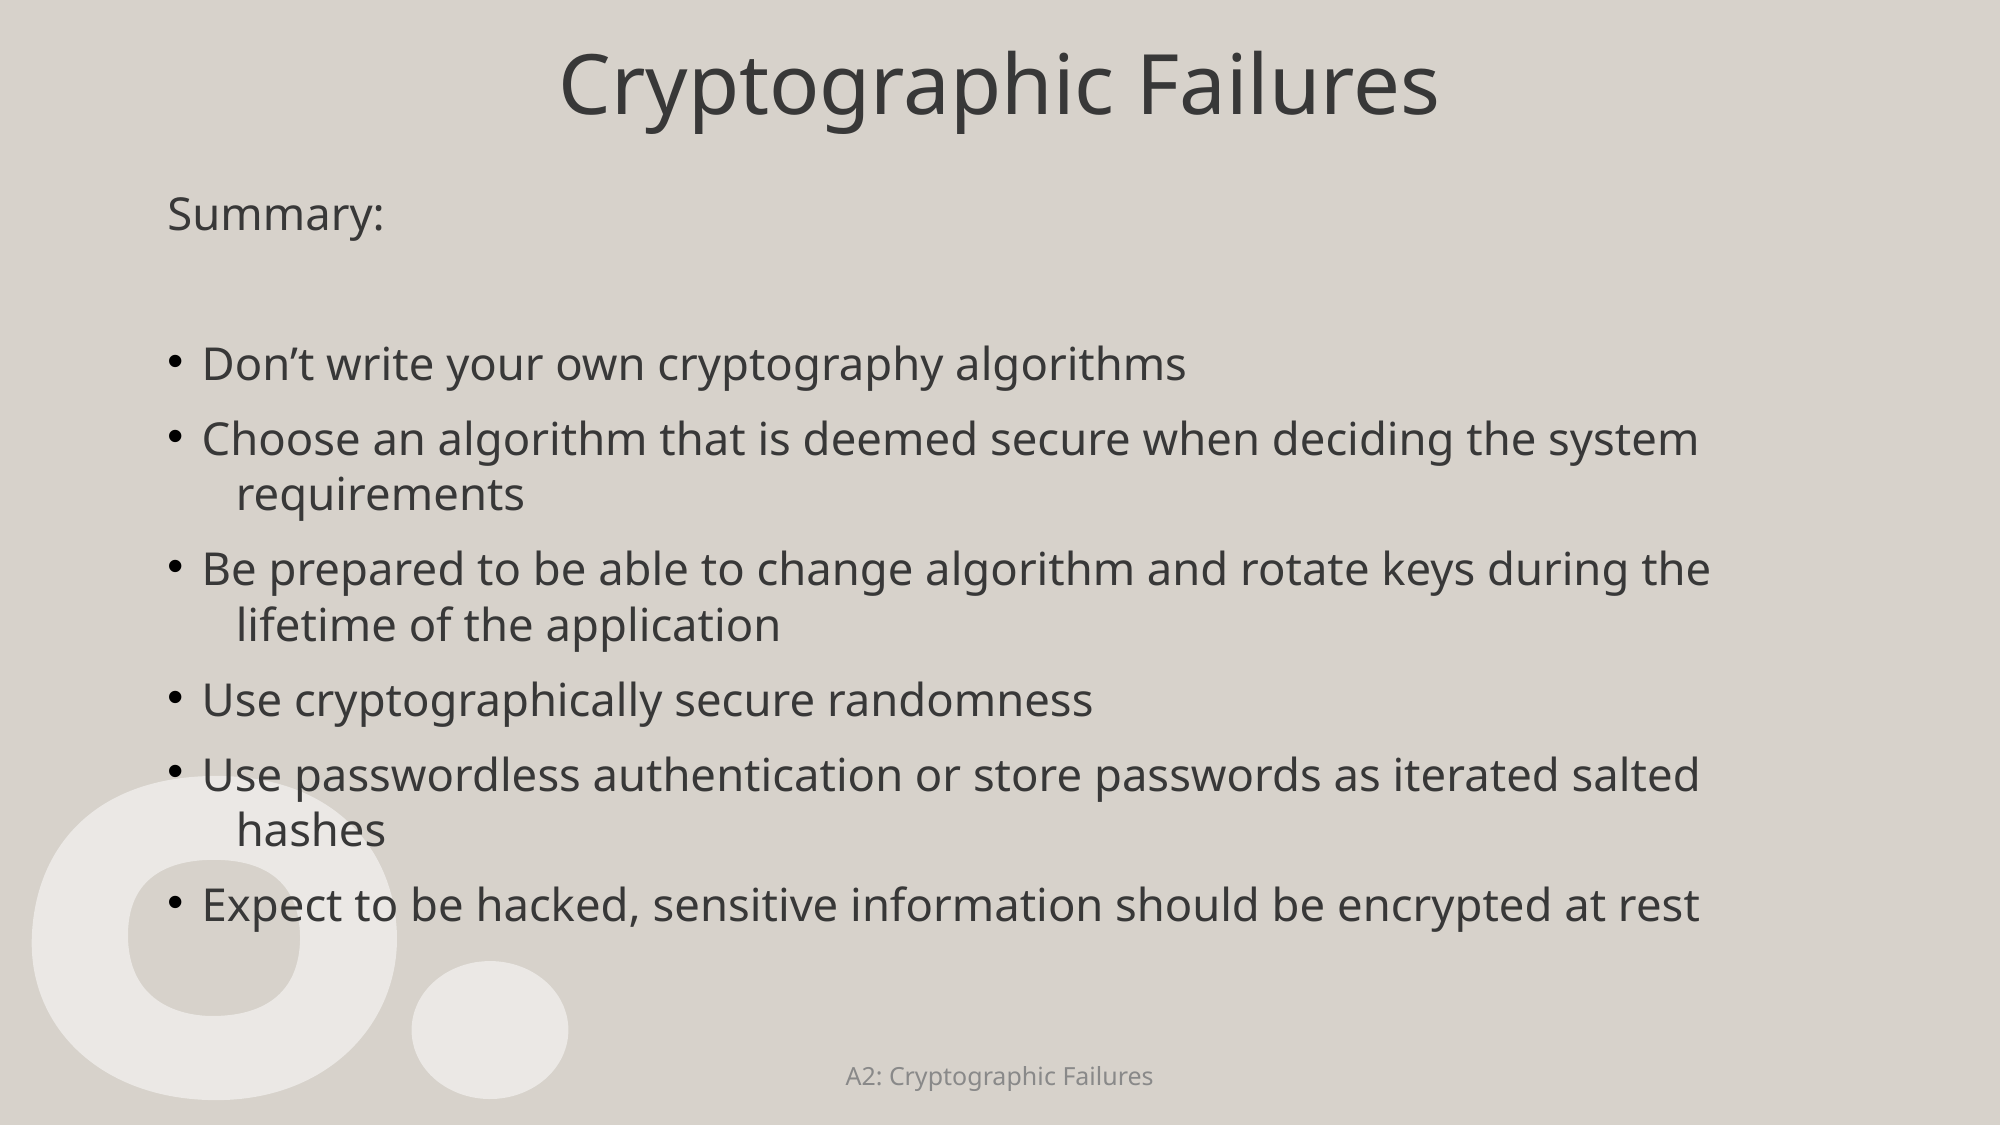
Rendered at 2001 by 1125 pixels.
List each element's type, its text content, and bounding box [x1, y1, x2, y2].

list Summary: Don’t write your own cryptography algorithms Choose an algorithm that is deemed secure when deciding the system requirements Be prepared to be able to change algorithm and rotate keys during the lifetime of the application Use cryptographically secure randomness Use passwordless authentication or store passwords as iterated salted hashes Expect to be hacked, sensitive information should be encrypted at rest [152, 178, 1848, 947]
text_box A2: Cryptographic Failures [662, 1045, 1338, 1106]
title Cryptographic Failures [0, 19, 2000, 148]
